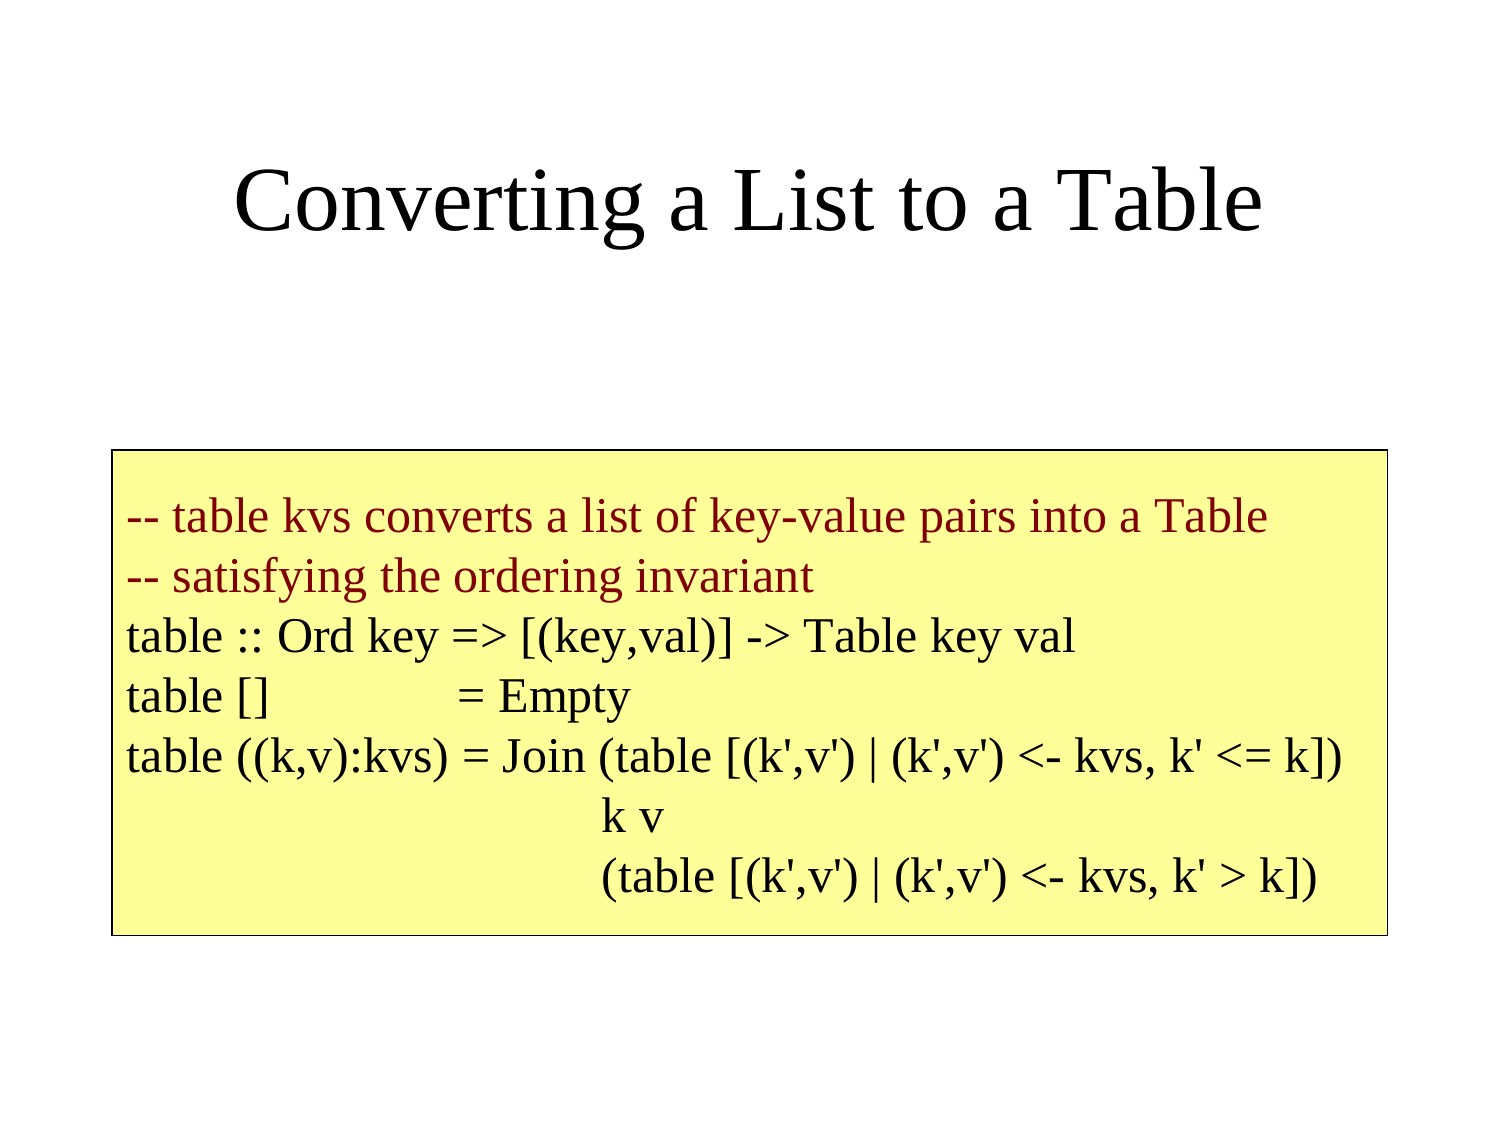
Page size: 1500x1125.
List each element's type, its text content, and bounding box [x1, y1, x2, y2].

text_box -- table kvs converts a list of key-value pairs into a Table -- satisfying the ordering invariant table :: Ord key => [(key,val)] -> Table key val table [] = Empty table ((k,v):kvs) = Join (table [(k',v') | (k',v') <- kvs, k' <= k]) k v (table [(k',v') | (k',v') <- kvs, k' > k]) [112, 449, 1388, 936]
title Converting a List to a Table [112, 99, 1388, 288]
